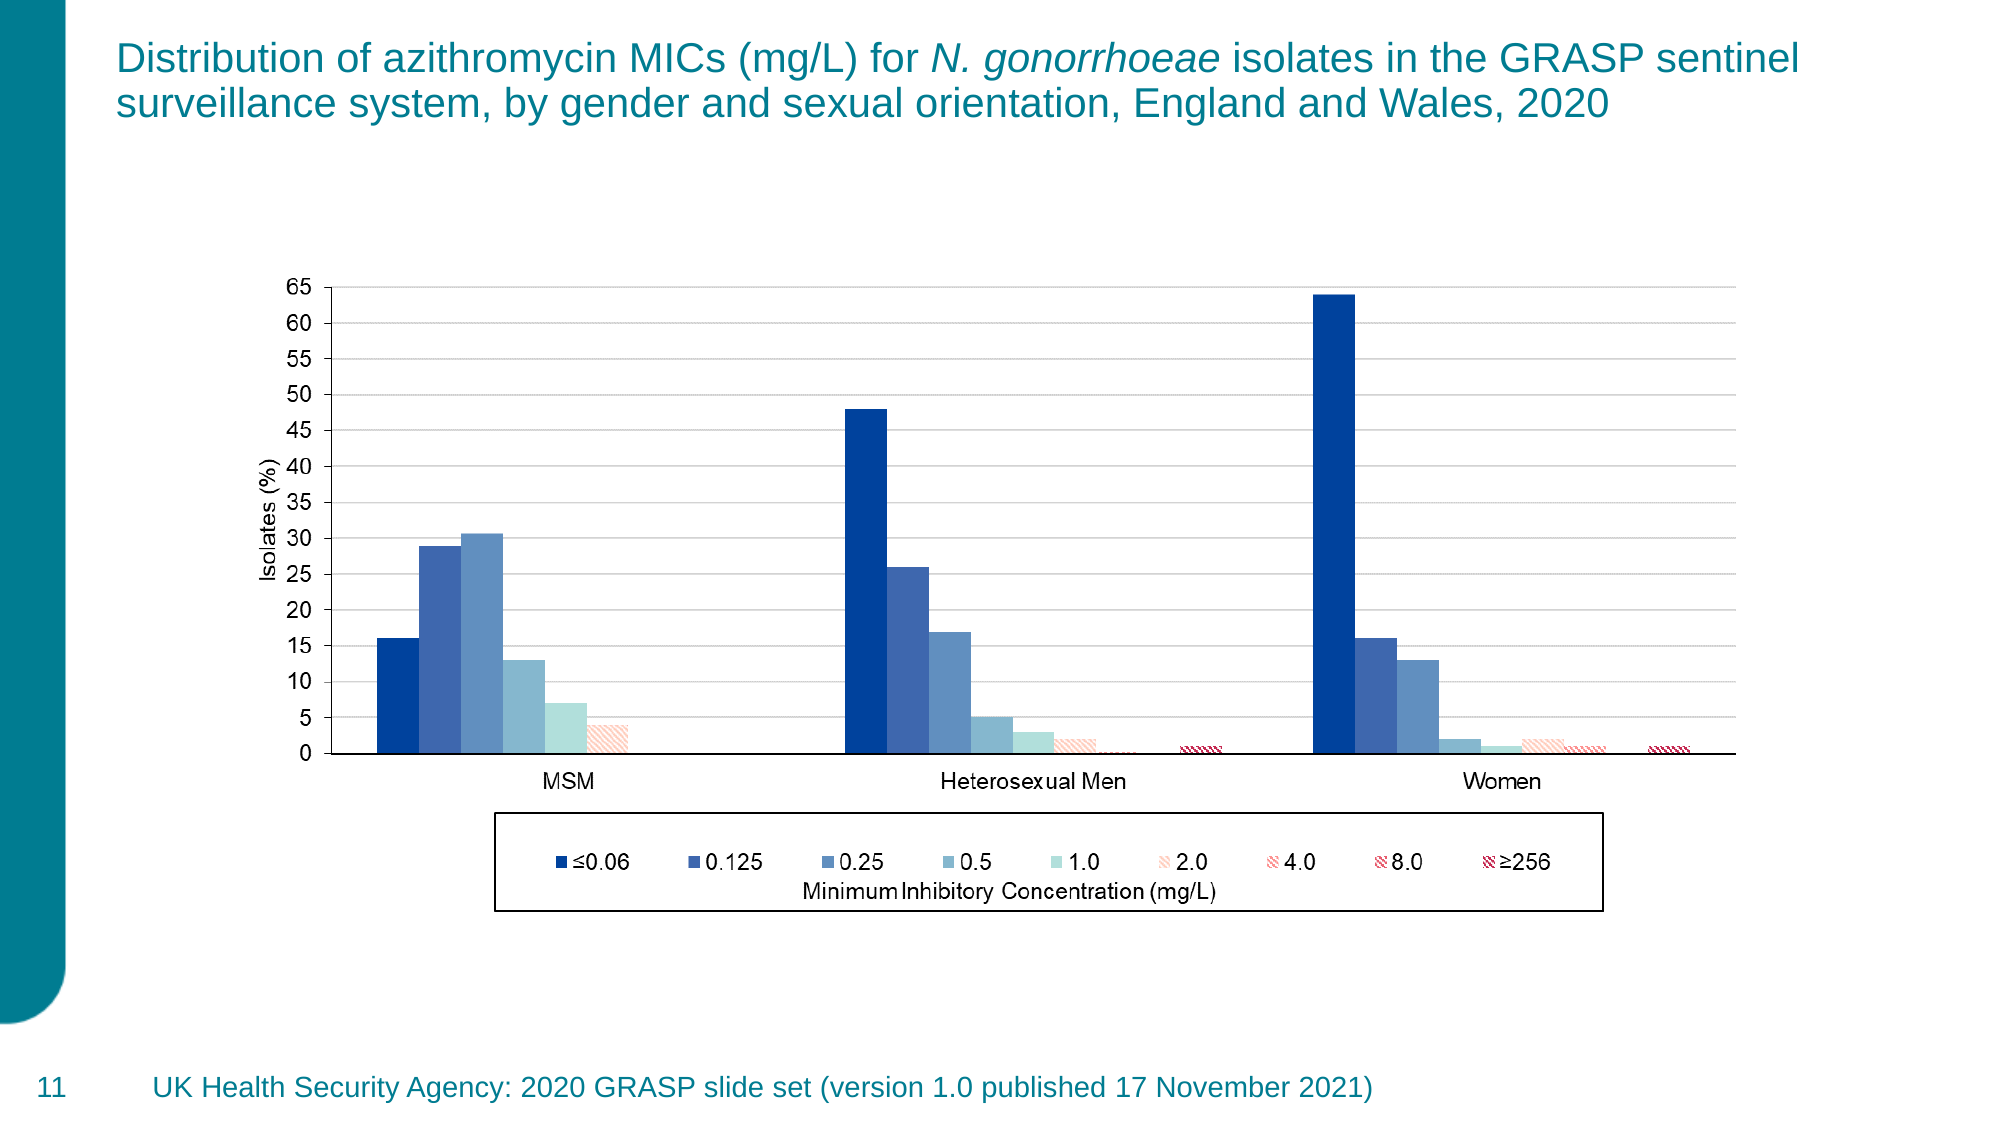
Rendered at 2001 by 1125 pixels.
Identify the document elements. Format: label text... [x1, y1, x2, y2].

text_box UK Health Security Agency: 2020 GRASP slide set (version 1.0 published 17 November 2021) [137, 1056, 1780, 1116]
text_box [21, 1056, 120, 1117]
picture [187, 205, 1813, 936]
title Distribution of azithromycin MICs (mg/L) for N. gonorrhoeae isolates in the GRASP sentinel surveillance system, by gender and sexual orientation, England and Wales, 2020 [101, 29, 1926, 189]
